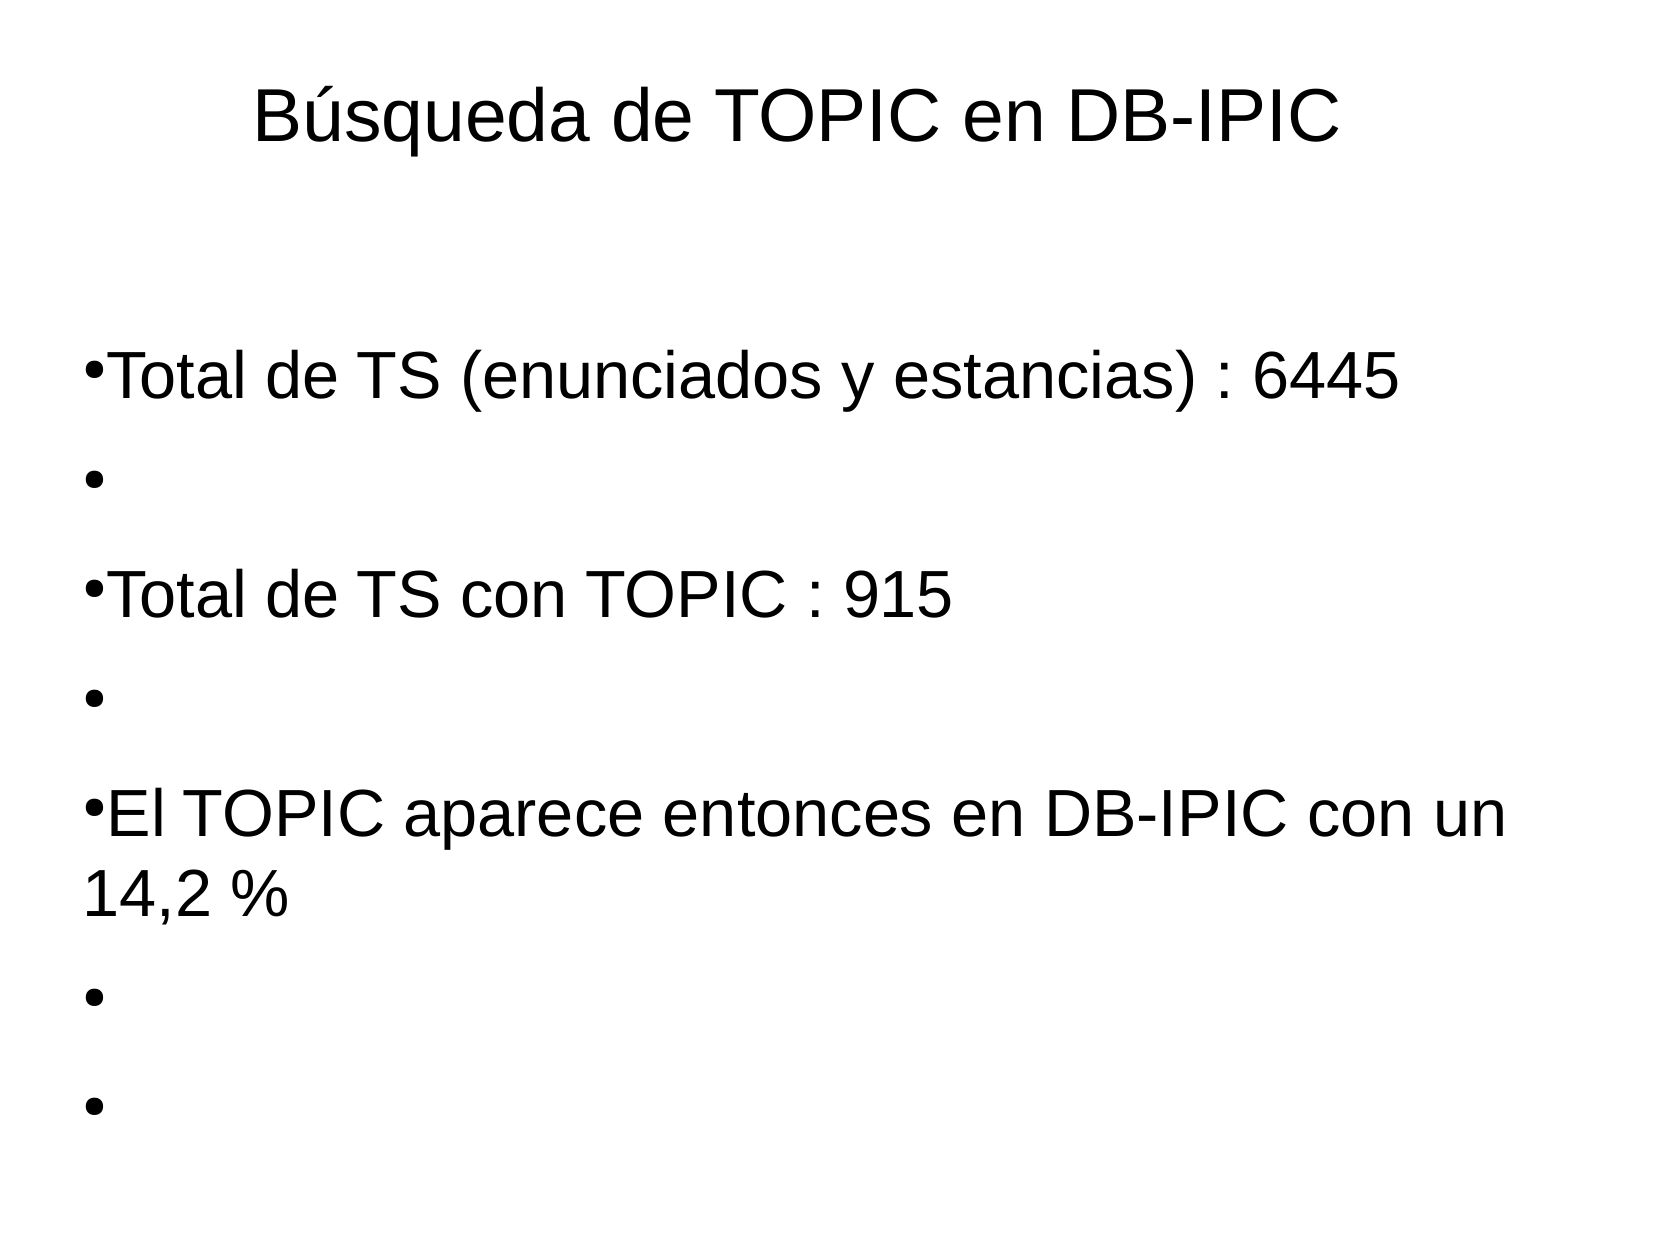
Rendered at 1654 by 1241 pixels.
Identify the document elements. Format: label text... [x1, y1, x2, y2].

text_box Búsqueda de TOPIC en DB-IPIC [330, 59, 1241, 260]
list Total de TS (enunciados y estancias) : 6445 Total de TS con TOPIC : 915 El TOPIC aparece entonces en DB-IPIC con un 14,2 % [82, 331, 1571, 1182]
